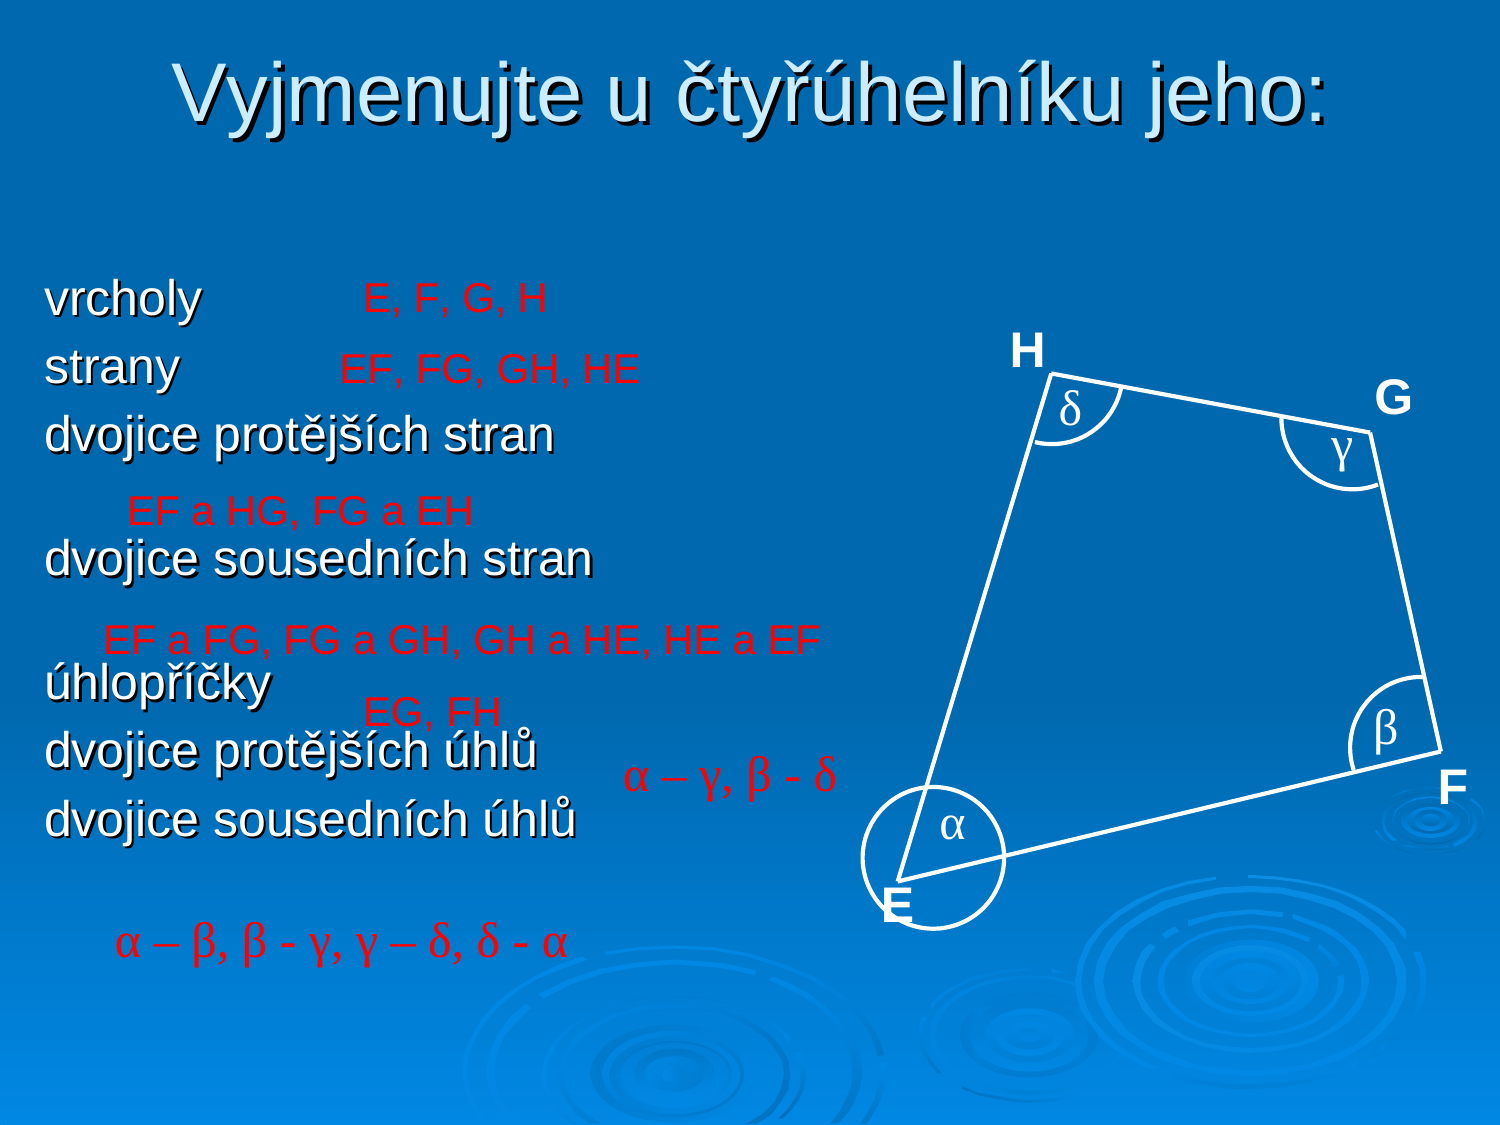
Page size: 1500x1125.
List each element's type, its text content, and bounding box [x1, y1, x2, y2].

text_box F [1405, 751, 1500, 823]
text_box E [850, 869, 945, 941]
text_box H [980, 314, 1075, 386]
text_box EF, FG, GH, HE [324, 338, 656, 400]
text_box β [1358, 692, 1421, 764]
text_box α – γ, β - δ [608, 739, 869, 811]
text_box E, F, G, H [348, 267, 585, 330]
text_box G [1346, 361, 1442, 433]
text_box γ [1310, 408, 1374, 480]
text_box EF a HG, FG a EH [112, 479, 503, 542]
title Vyjmenujte u čtyřúhelníku jeho: [75, 31, 1426, 247]
text_box α [921, 786, 984, 858]
text_box α – β, β - γ, γ – δ, δ - α [100, 904, 715, 976]
text_box EG, FH [348, 680, 585, 743]
text_box EF a FG, FG a GH, GH a HE, HE a EF [88, 609, 869, 672]
list vrcholy strany dvojice protějších stran dvojice sousedních stran úhlopříčky dvojice protějších úhlů dvojice sousedních úhlů [29, 262, 668, 1006]
text_box δ [1039, 373, 1102, 445]
